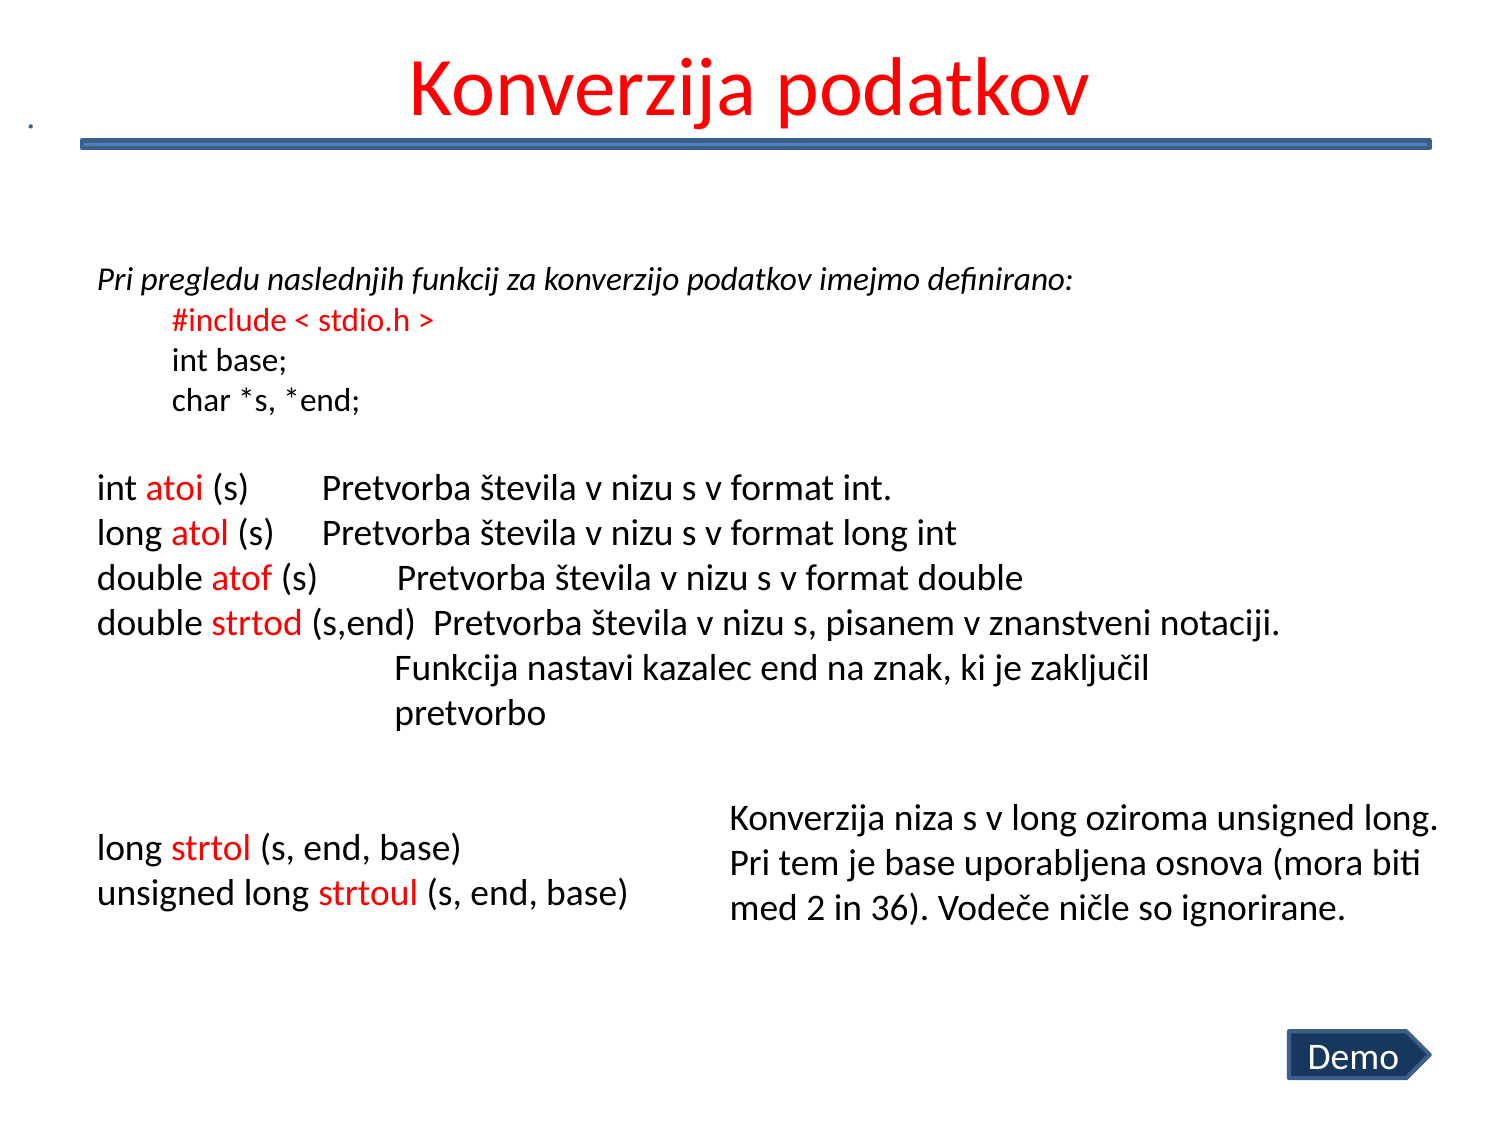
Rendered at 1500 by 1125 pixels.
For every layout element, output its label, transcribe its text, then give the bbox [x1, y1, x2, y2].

text_box Konverzija niza s v long oziroma unsigned long. Pri tem je base uporabljena osnova (mora biti med 2 in 36). Vodeče ničle so ignorirane. [714, 785, 1465, 935]
text_box Pri pregledu naslednjih funkcij za konverzijo podatkov imejmo definirano: #include < stdio.h > int base; char *s, *end; int atoi (s) Pretvorba števila v nizu s v format int. long atol (s) Pretvorba števila v nizu s v format long int double atof (s) Pretvorba števila v nizu s v format double double strtod (s,end) Pretvorba števila v nizu s, pisanem v znanstveni notaciji. Funkcija nastavi kazalec end na znak, ki je zaključil pretvorbo long strtol (s, end, base) unsigned long strtoul (s, end, base) [82, 246, 1442, 921]
text_box Demo [1289, 1031, 1430, 1079]
title Konverzija podatkov [75, 23, 1425, 141]
